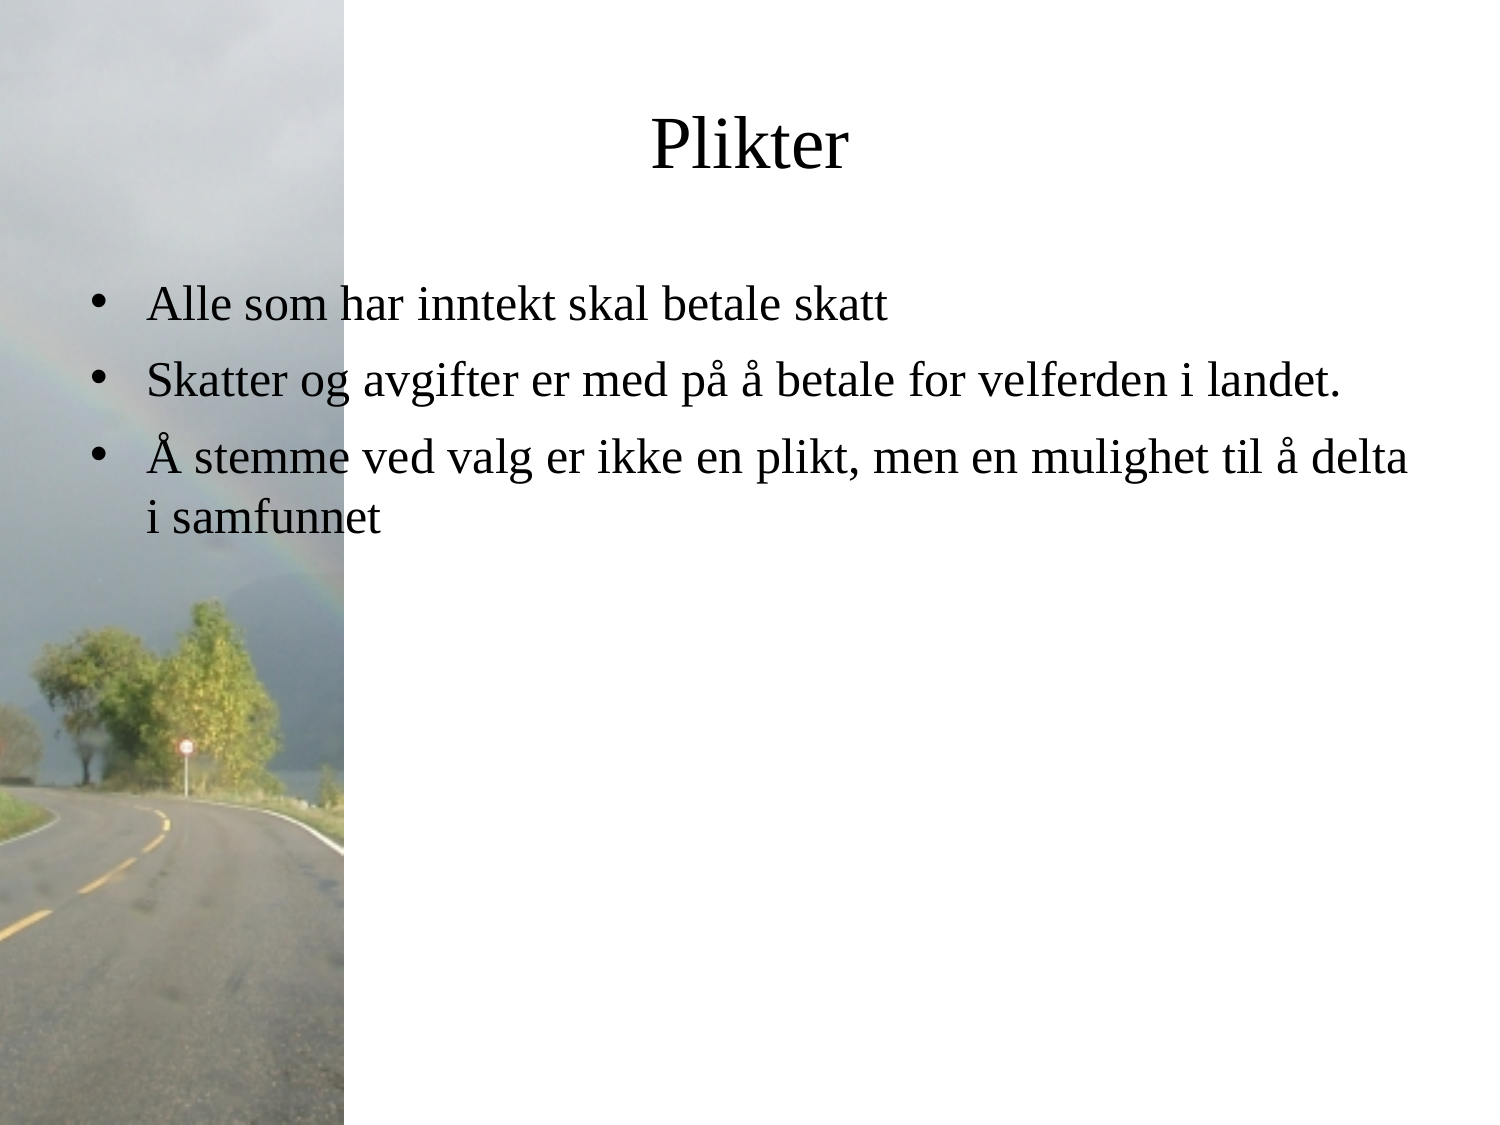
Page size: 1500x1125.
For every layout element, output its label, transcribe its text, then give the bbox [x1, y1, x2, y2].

list Alle som har inntekt skal betale skatt Skatter og avgifter er med på å betale for velferden i landet. Å stemme ved valg er ikke en plikt, men en mulighet til å delta i samfunnet [75, 262, 1426, 1005]
picture [0, 0, 344, 1125]
title Plikter [75, 45, 1426, 233]
